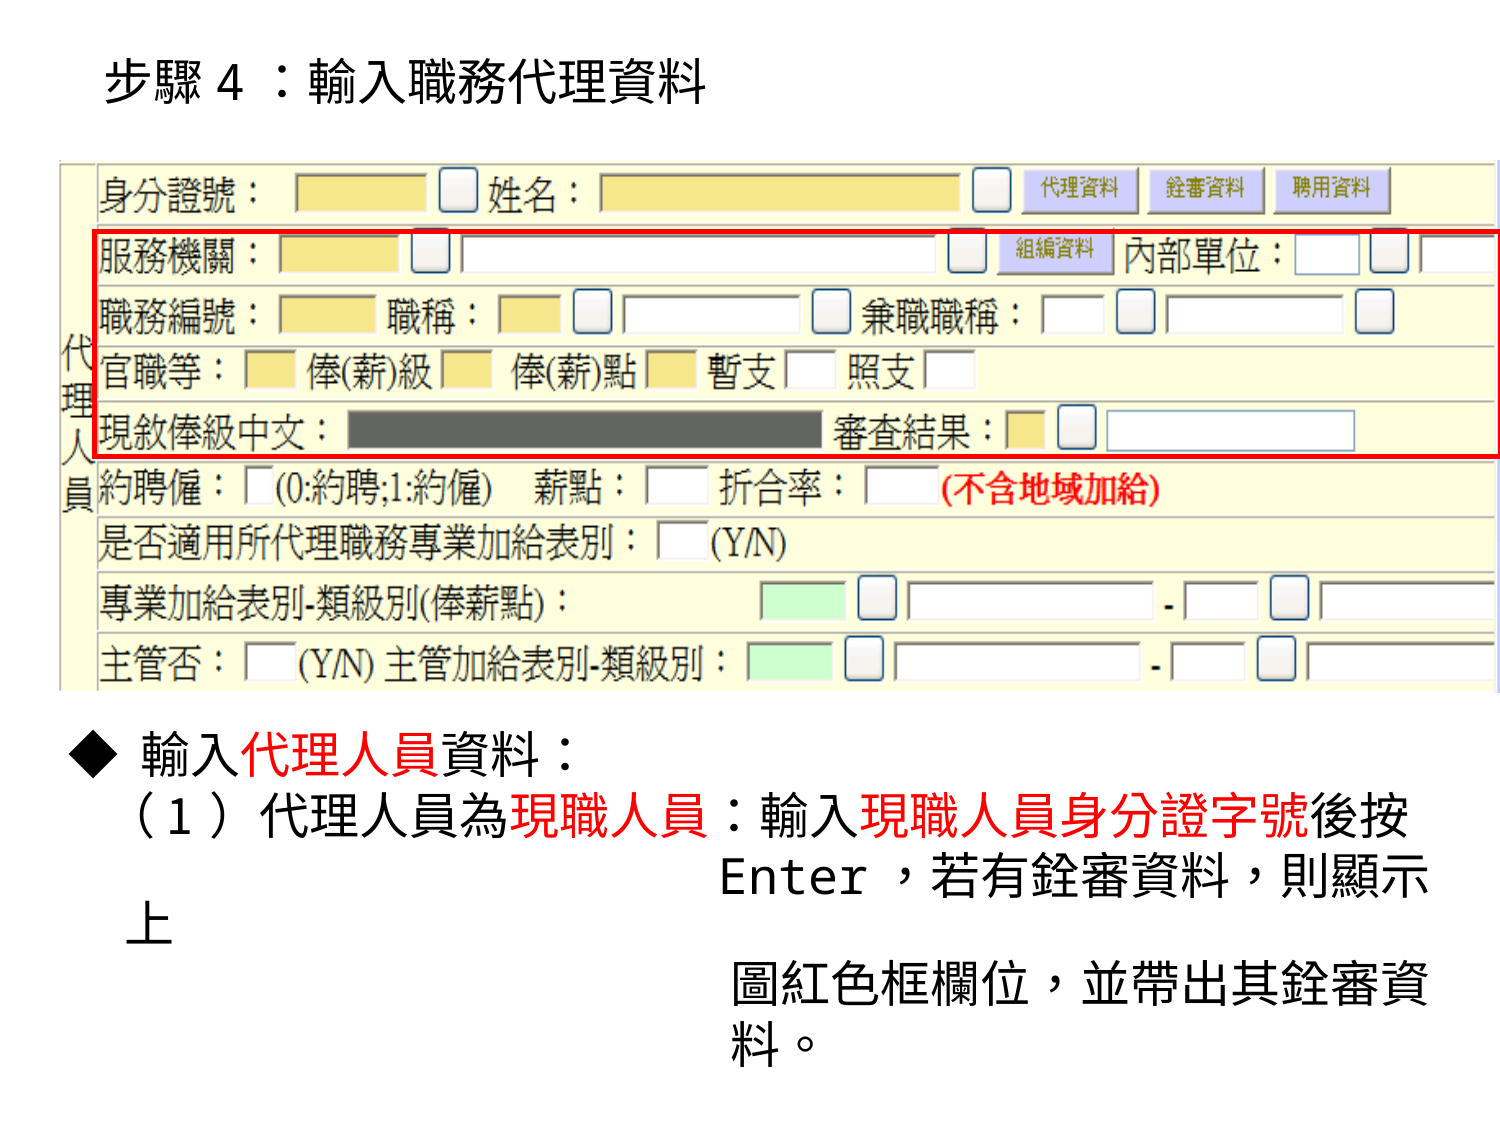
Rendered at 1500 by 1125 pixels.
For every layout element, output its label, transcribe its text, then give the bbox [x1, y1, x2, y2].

text_box [94, 231, 1500, 457]
picture [58, 160, 1500, 693]
list ◆輸入代理人員資料： （1）代理人員為現職人員：輸入現職人員身分證字號後按 Enter，若有銓審資料，則顯示上 圖紅色框欄位，並帶出其銓審資 料。 [53, 727, 1471, 1094]
text_box 步驟4：輸入職務代理資料 [88, 42, 727, 119]
